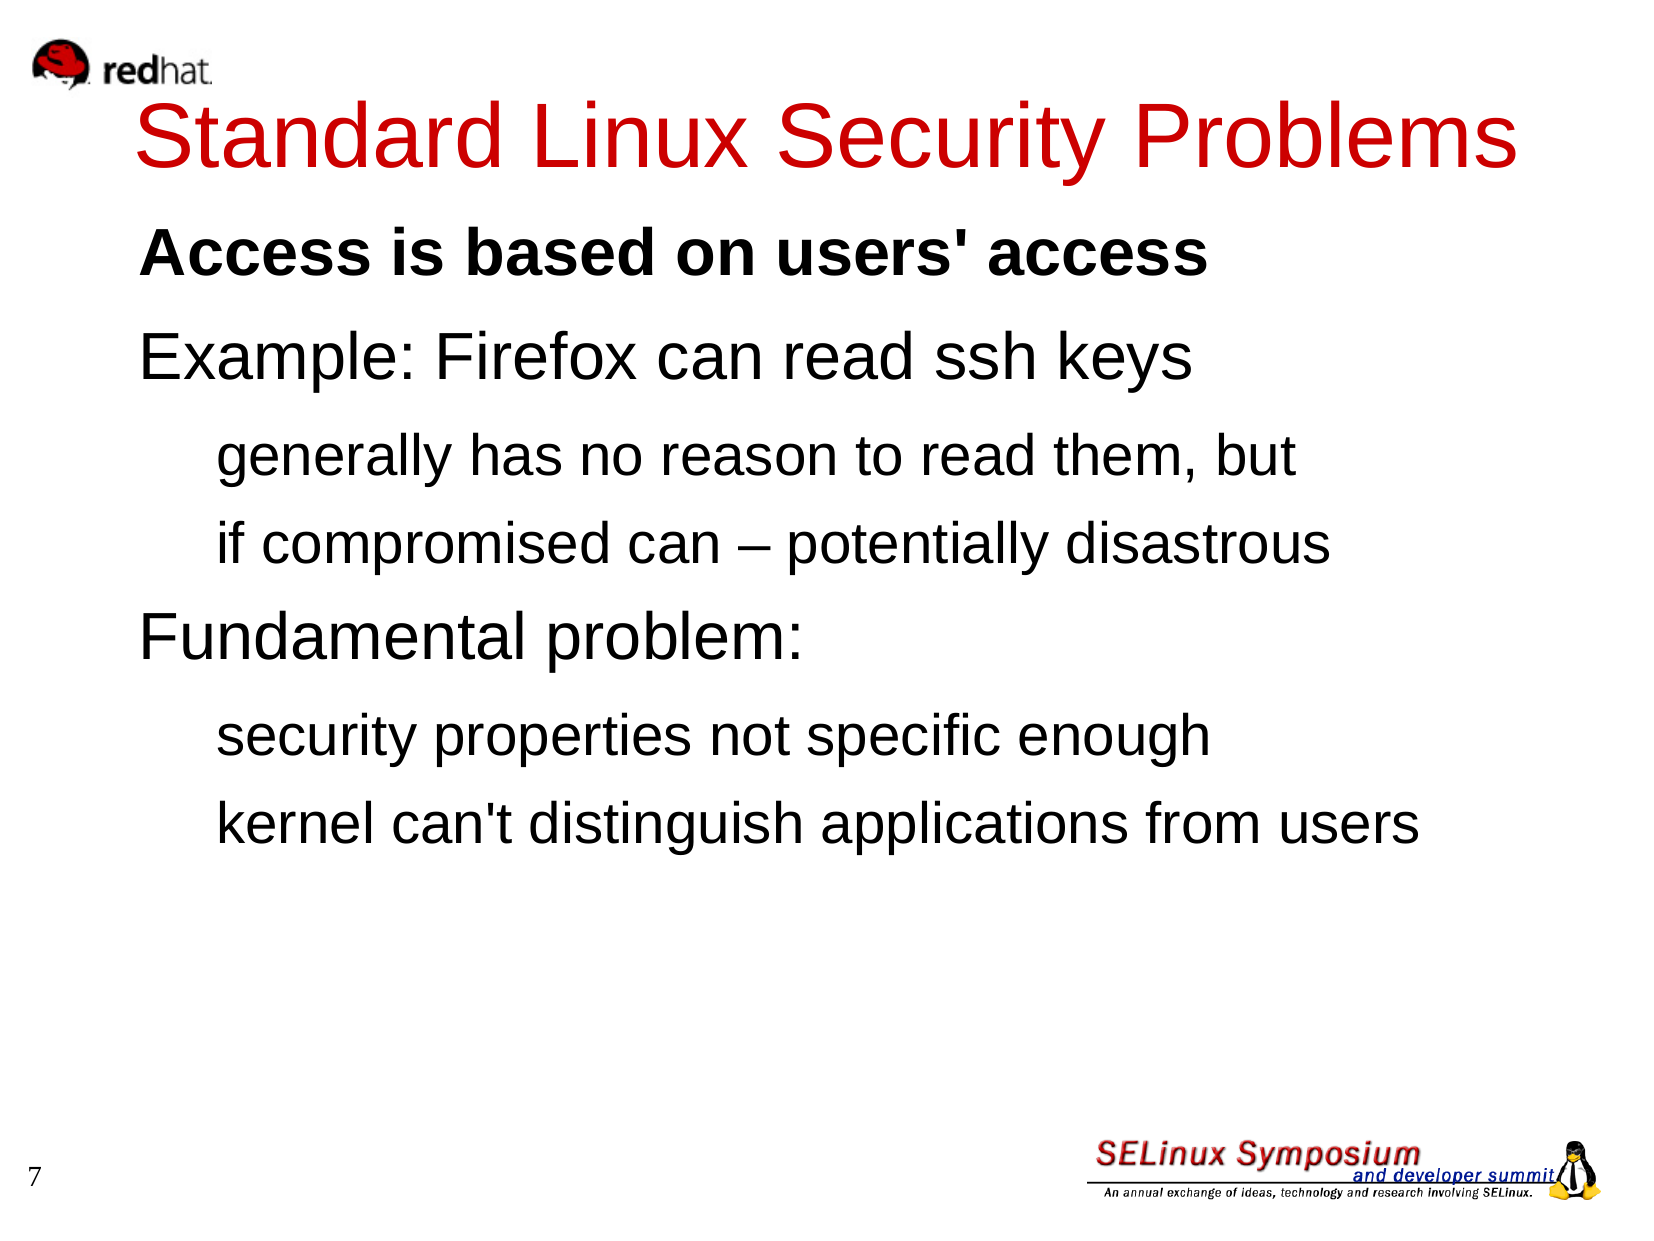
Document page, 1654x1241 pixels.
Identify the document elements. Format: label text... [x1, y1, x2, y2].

title Standard Linux Security Problems [121, 55, 1534, 214]
picture [1087, 1135, 1613, 1200]
list Access is based on users' access Example: Firefox can read ssh keys generally has no reason to read them, but if compromised can – potentially disastrous Fundamental problem: security properties not specific enough kernel can't distinguish applications from users [121, 214, 1534, 1088]
picture [31, 37, 212, 98]
